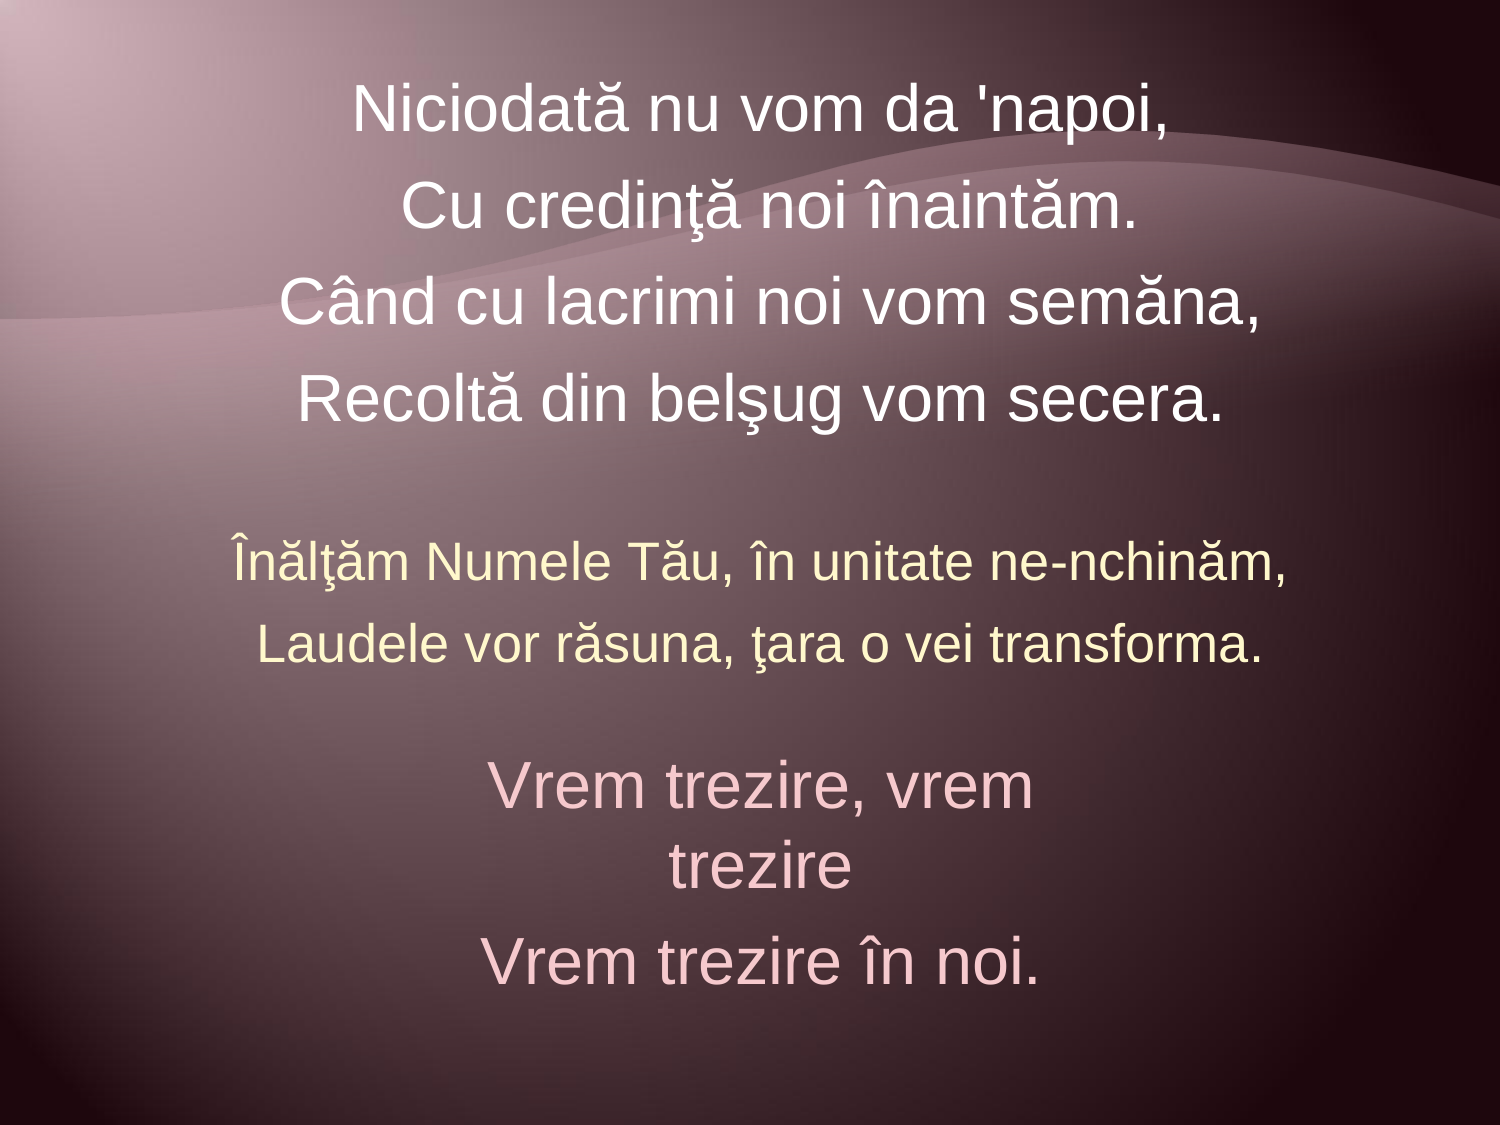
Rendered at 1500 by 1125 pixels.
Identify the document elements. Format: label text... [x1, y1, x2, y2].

text_box Vrem trezire, vrem trezire Vrem trezire în noi. [386, 724, 1137, 999]
text_box Niciodată nu vom da 'napoi, Cu credinţă noi înaintăm. Când cu lacrimi noi vom semăna, Recoltă din belşug vom secera. [145, 17, 1396, 379]
text_box Înălţăm Numele Tău, în unitate ne-nchinăm, Laudele vor răsuna, ţara o vei transforma. [36, 379, 1500, 674]
picture [0, 0, 1500, 1125]
